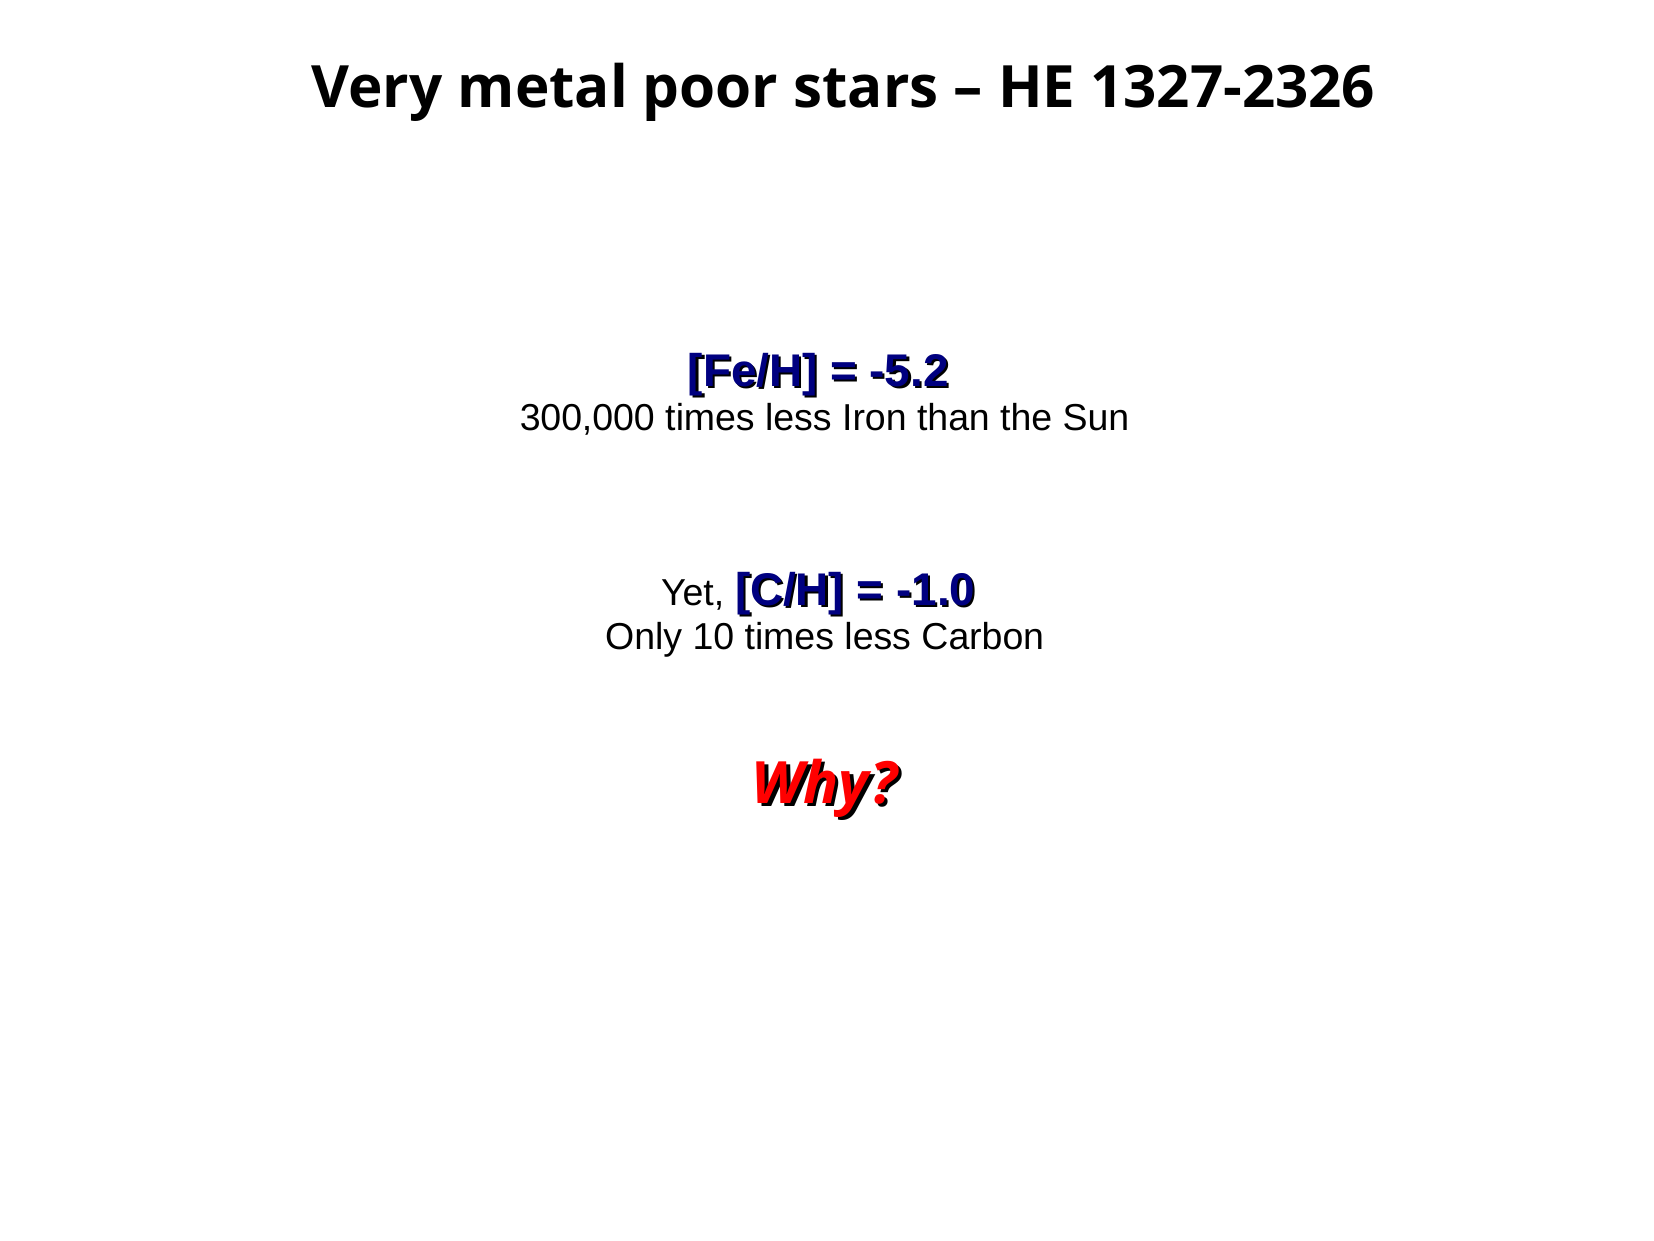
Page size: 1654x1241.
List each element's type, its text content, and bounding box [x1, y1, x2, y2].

text_box Very metal poor stars – HE 1327-2326 [224, 37, 1462, 134]
text_box [Fe/H] = -5.2 300,000 times less Iron than the Sun Yet, [C/H] = -1.0 Only 10 times less Carbon Why? [74, 337, 1575, 1075]
